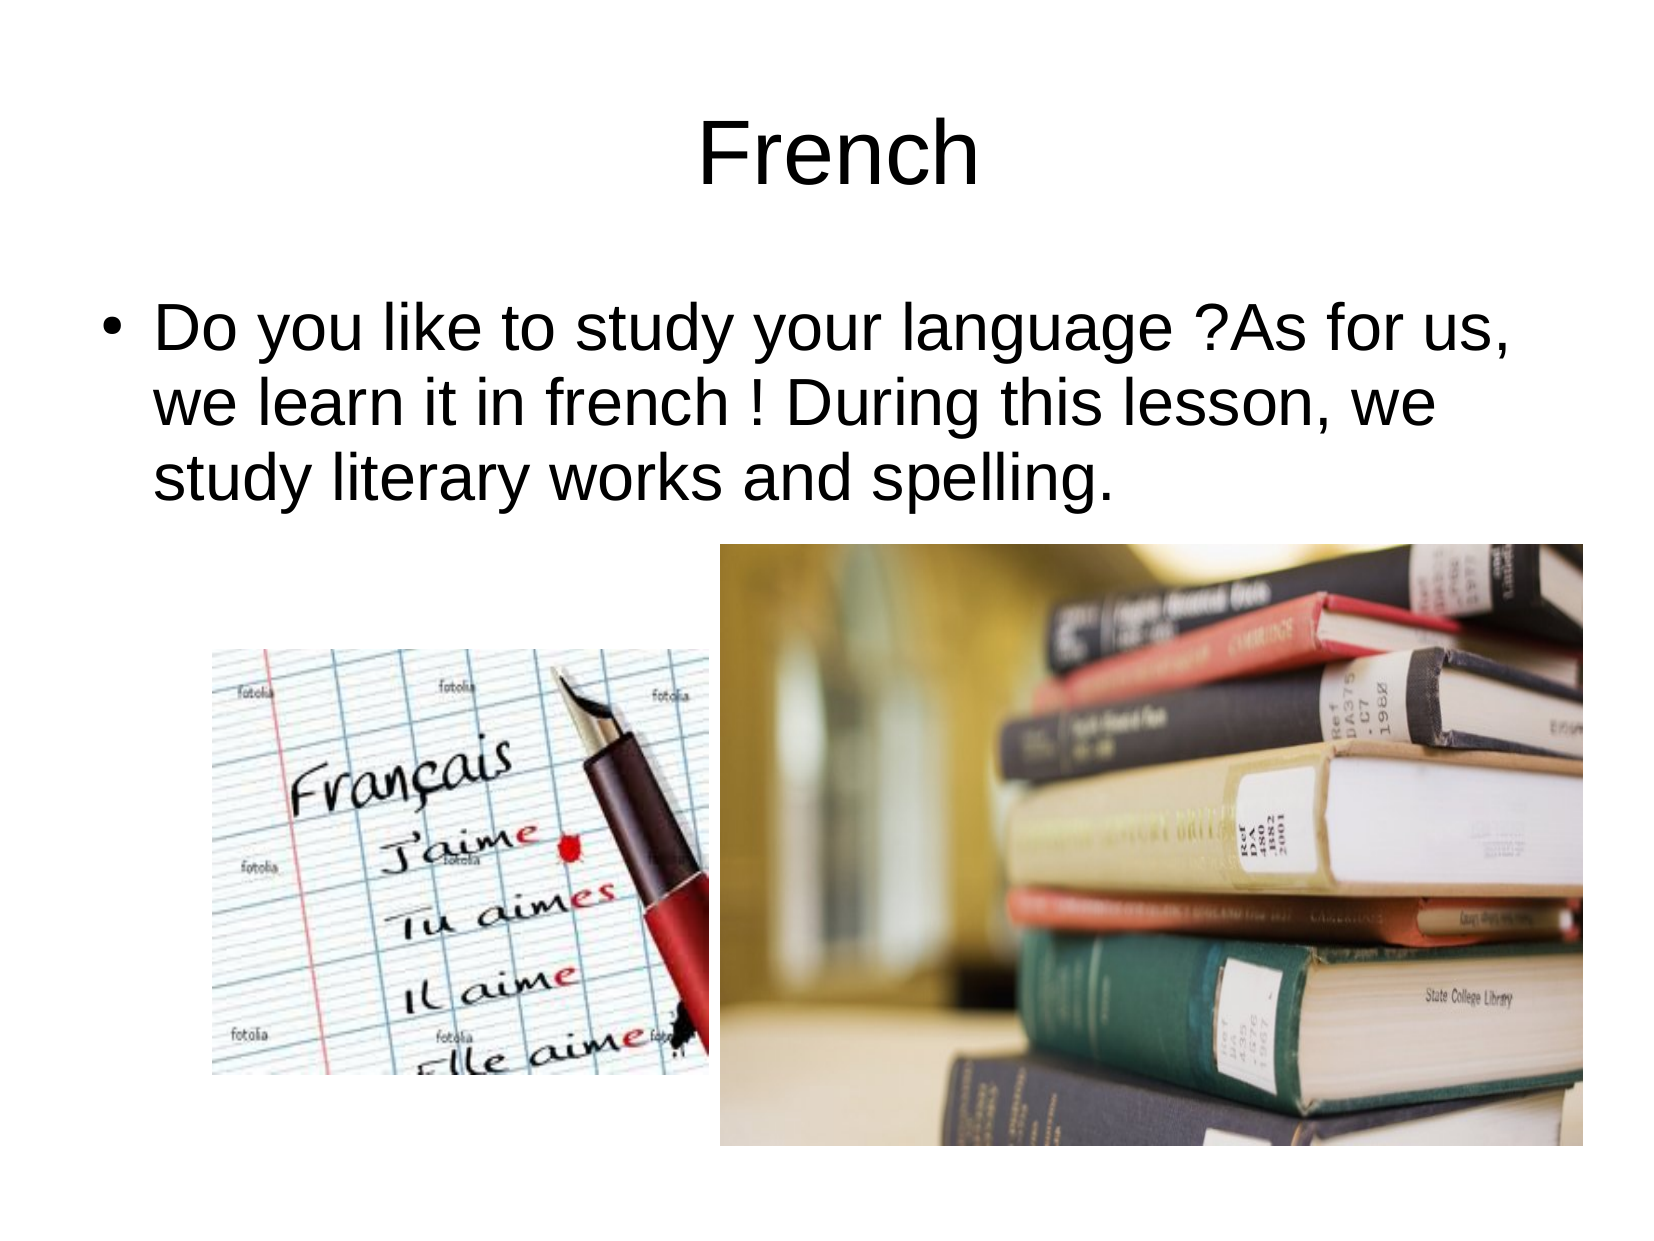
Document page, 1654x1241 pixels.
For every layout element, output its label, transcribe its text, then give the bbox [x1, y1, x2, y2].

picture [212, 649, 709, 1075]
picture [720, 544, 1583, 1146]
list Do you like to study your language ?As for us, we learn it in french ! During this lesson, we study literary works and spelling. [82, 290, 1571, 1109]
title French [82, 49, 1571, 257]
